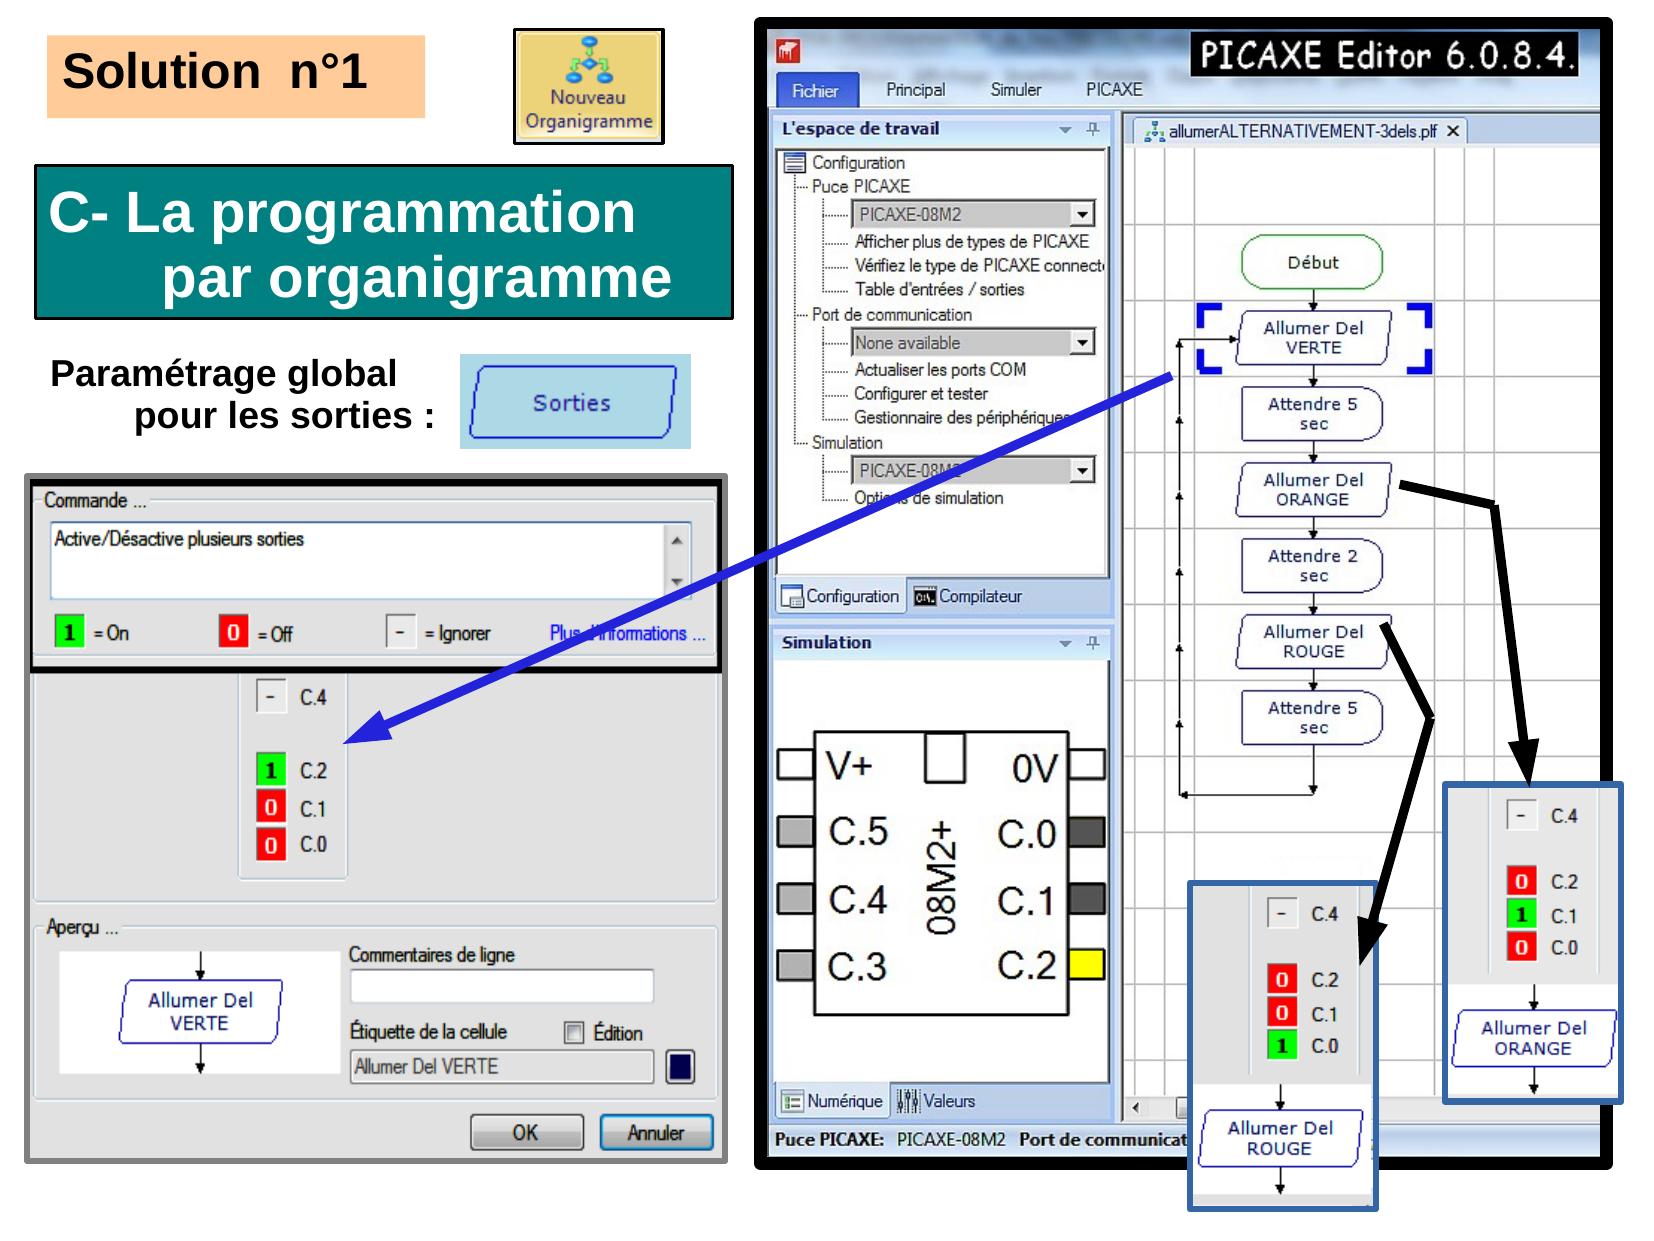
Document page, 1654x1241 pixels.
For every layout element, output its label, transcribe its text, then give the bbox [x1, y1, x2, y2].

text_box C- La programmation par organigramme [35, 165, 733, 319]
picture [516, 30, 662, 142]
text_box Paramétrage global pour les sorties : [35, 344, 711, 444]
picture [30, 478, 722, 1159]
picture [460, 354, 691, 449]
picture [1447, 787, 1619, 1099]
picture [1192, 885, 1373, 1207]
picture [766, 29, 1601, 1158]
text_box Solution n°1 [47, 35, 426, 119]
